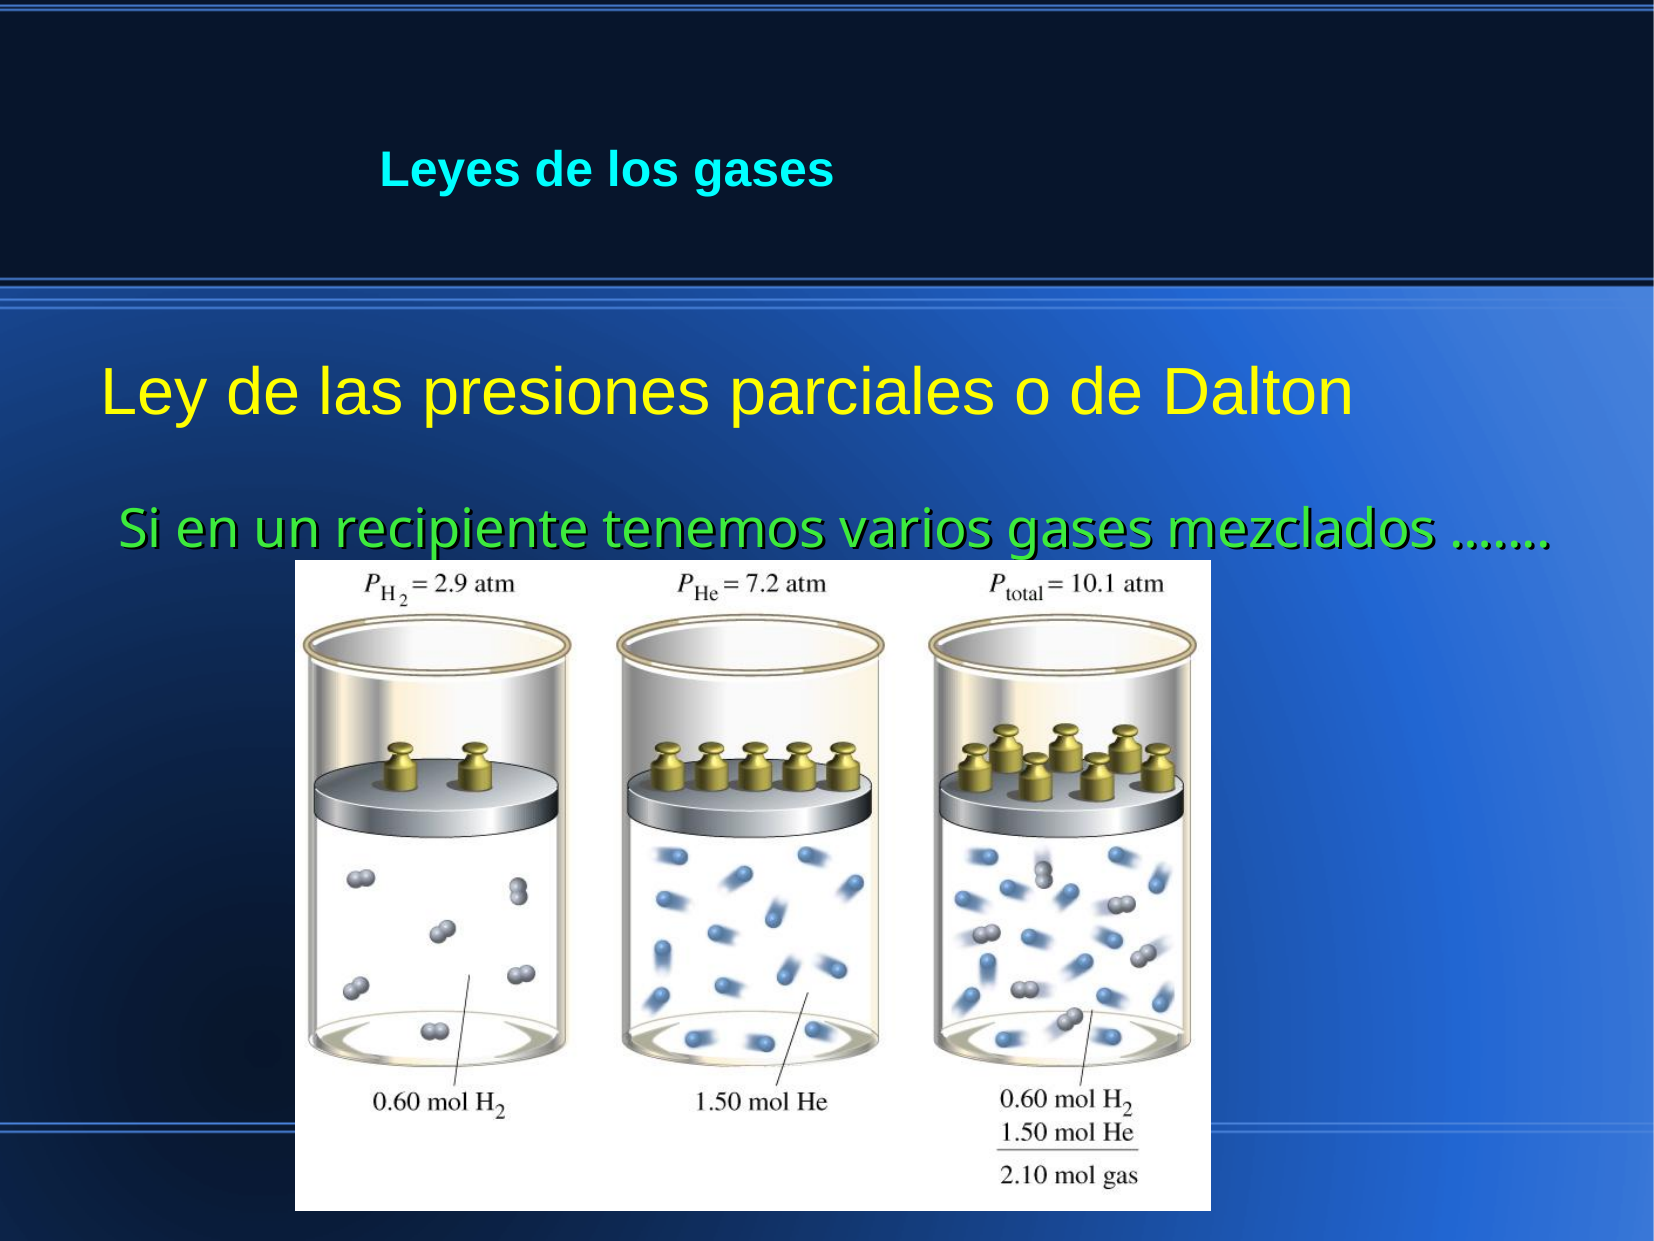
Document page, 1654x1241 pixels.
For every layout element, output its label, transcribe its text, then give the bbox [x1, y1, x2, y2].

list Ley de las presiones parciales o de Dalton [29, 354, 1565, 462]
title Leyes de los gases [32, 118, 1182, 220]
picture [0, 0, 1654, 1241]
text_box Si en un recipiente tenemos varios gases mezclados ….... [118, 489, 1565, 617]
